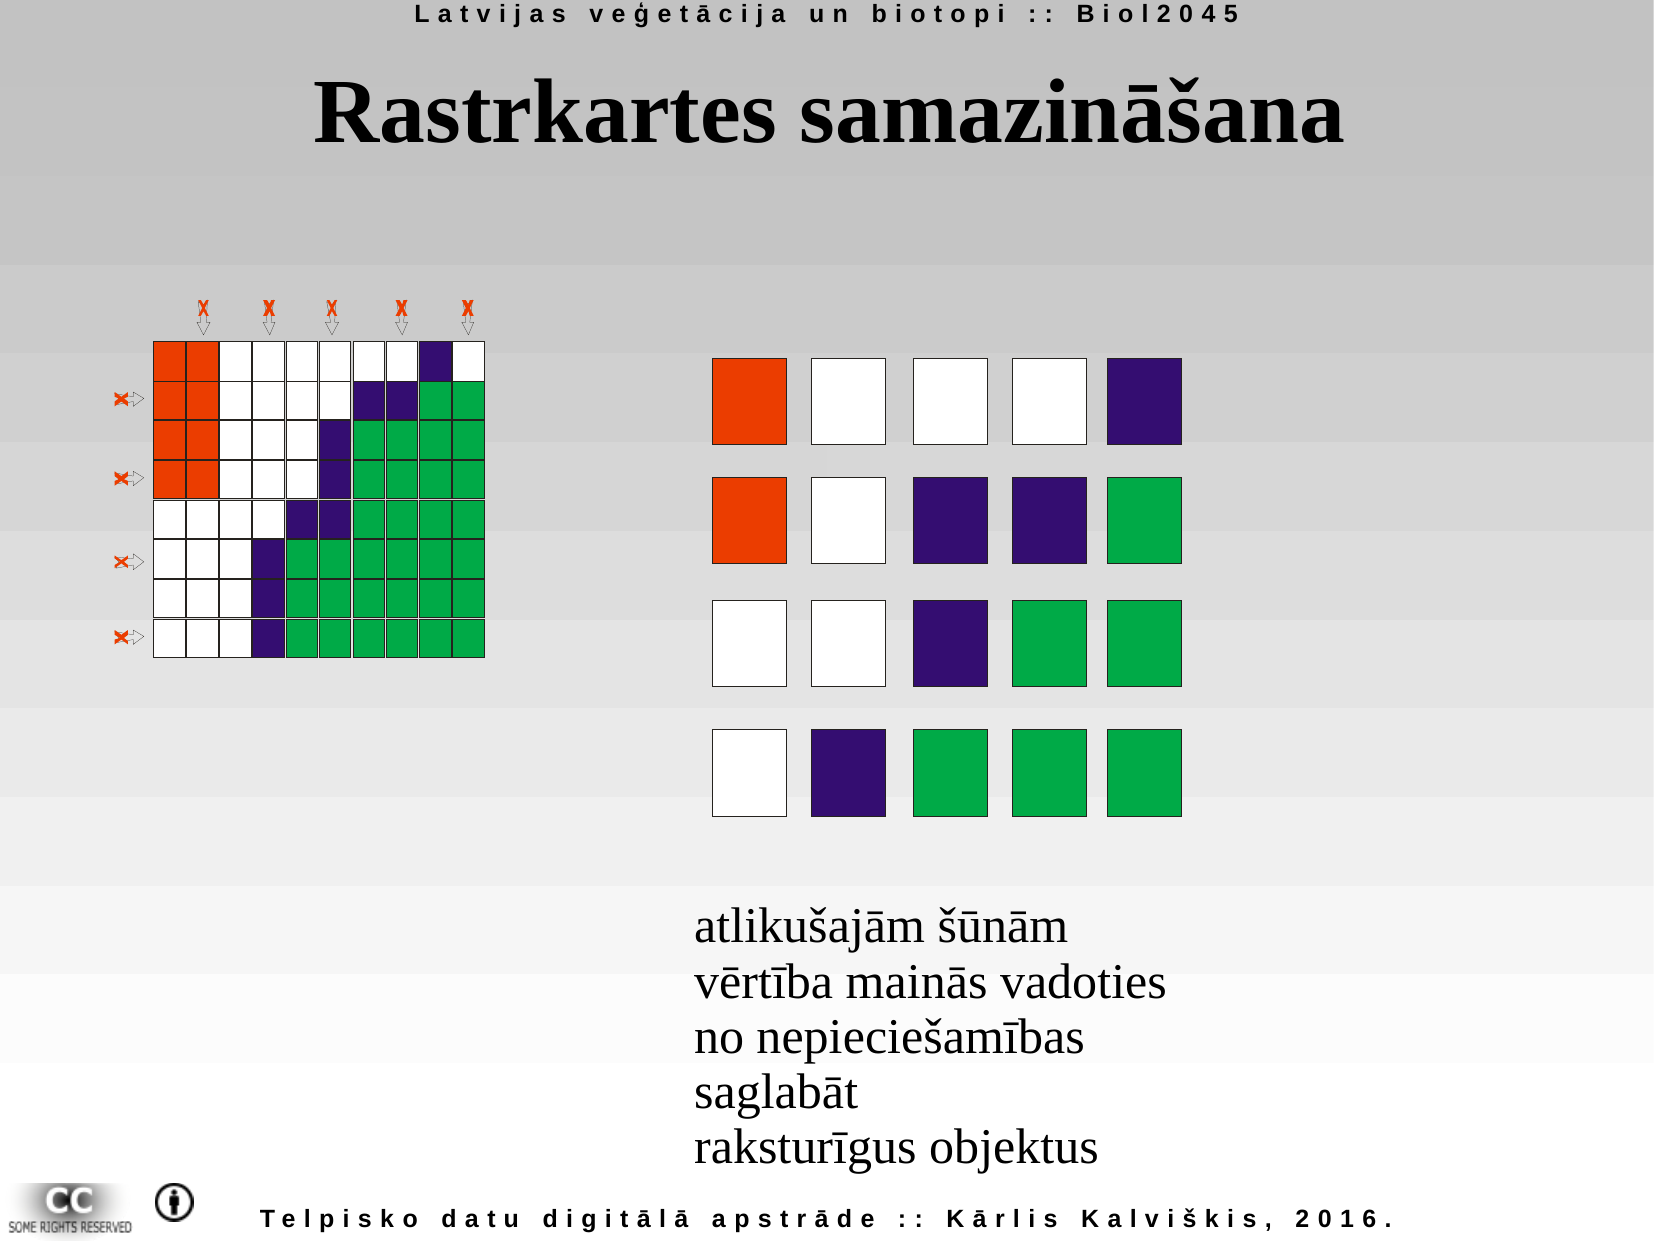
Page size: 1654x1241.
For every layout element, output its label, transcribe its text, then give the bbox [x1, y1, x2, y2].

text_box atlikušajām šūnām vērtība mainās vadoties no nepieciešamības saglabāt raksturīgus objektus [694, 898, 1262, 1124]
picture [0, 0, 1654, 1241]
title Rastrkartes samazināšana [34, 61, 1626, 296]
